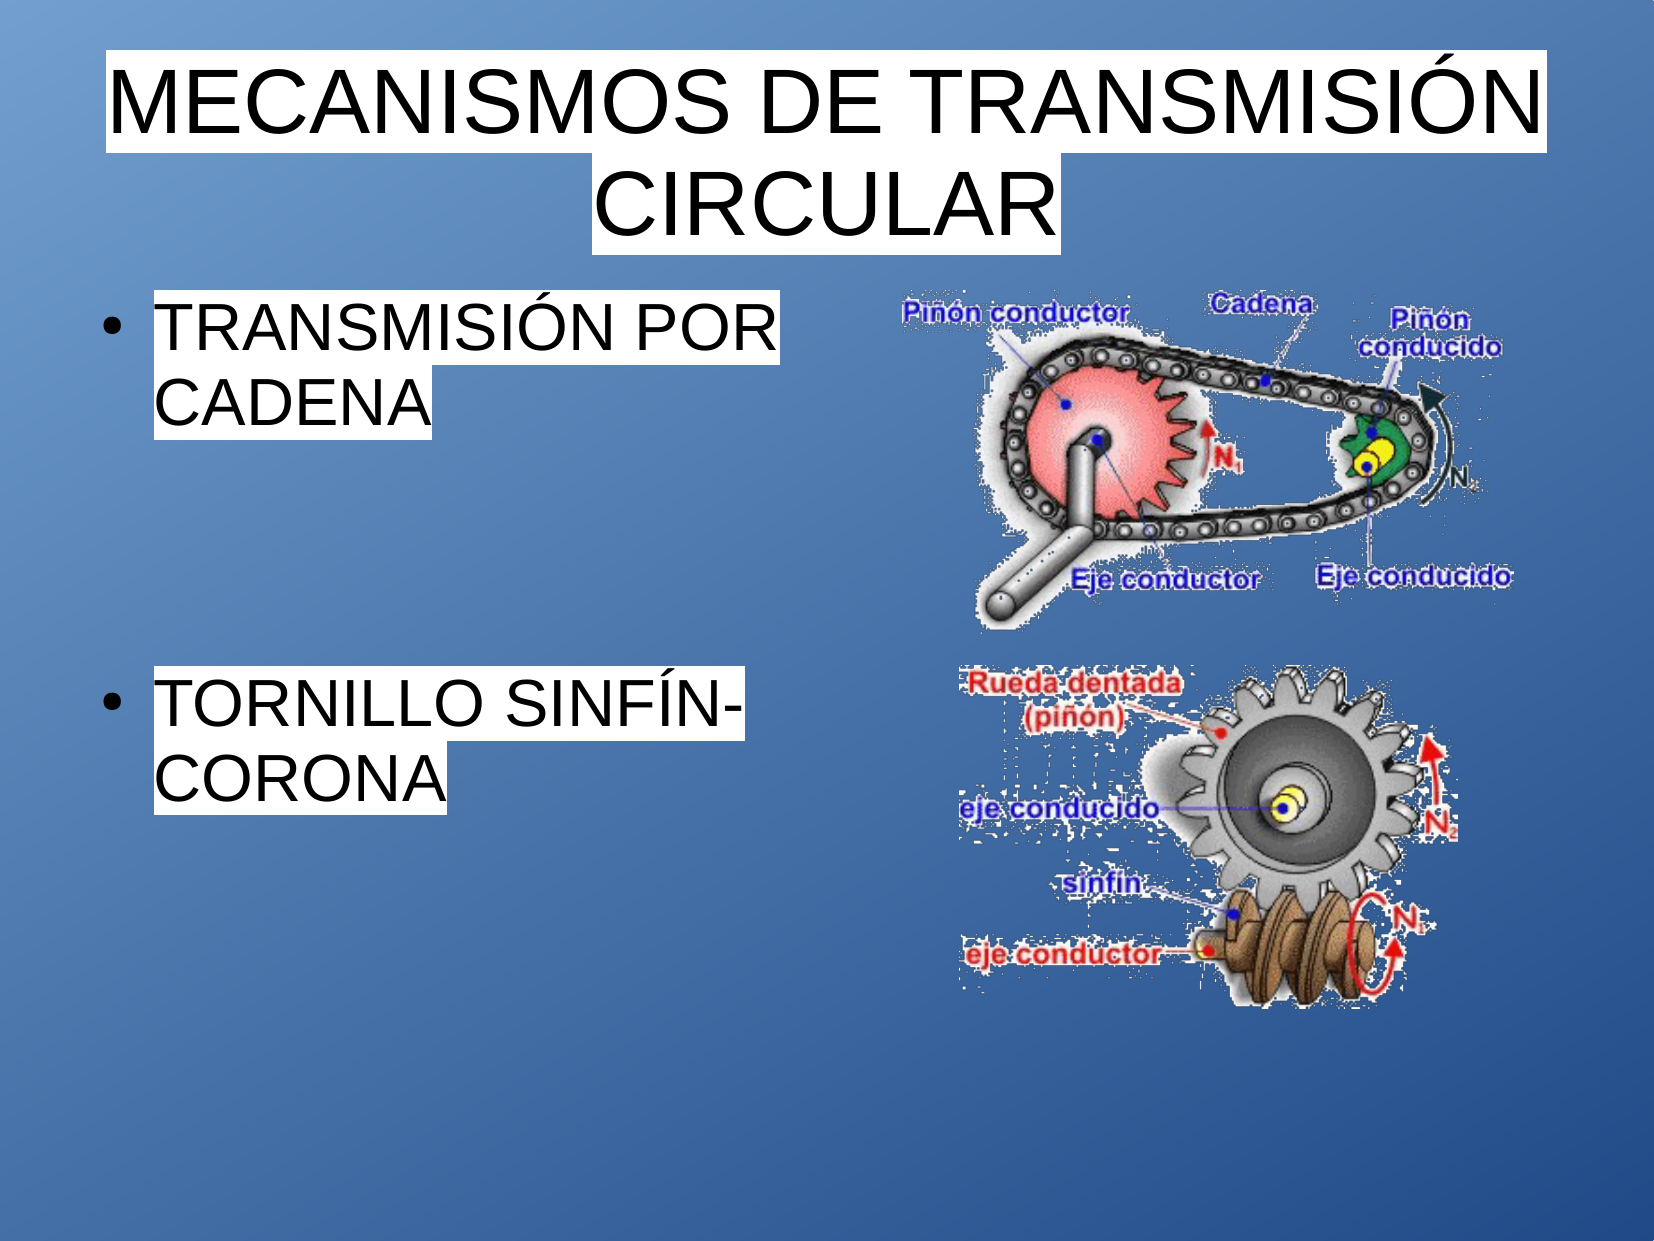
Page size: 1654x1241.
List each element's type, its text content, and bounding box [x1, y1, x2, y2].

picture [902, 290, 1514, 634]
list TORNILLO SINFÍN-CORONA [82, 665, 809, 1009]
title MECANISMOS DE TRANSMISIÓN CIRCULAR [82, 49, 1571, 257]
picture [959, 665, 1458, 1009]
list TRANSMISIÓN POR CADENA [82, 290, 809, 634]
